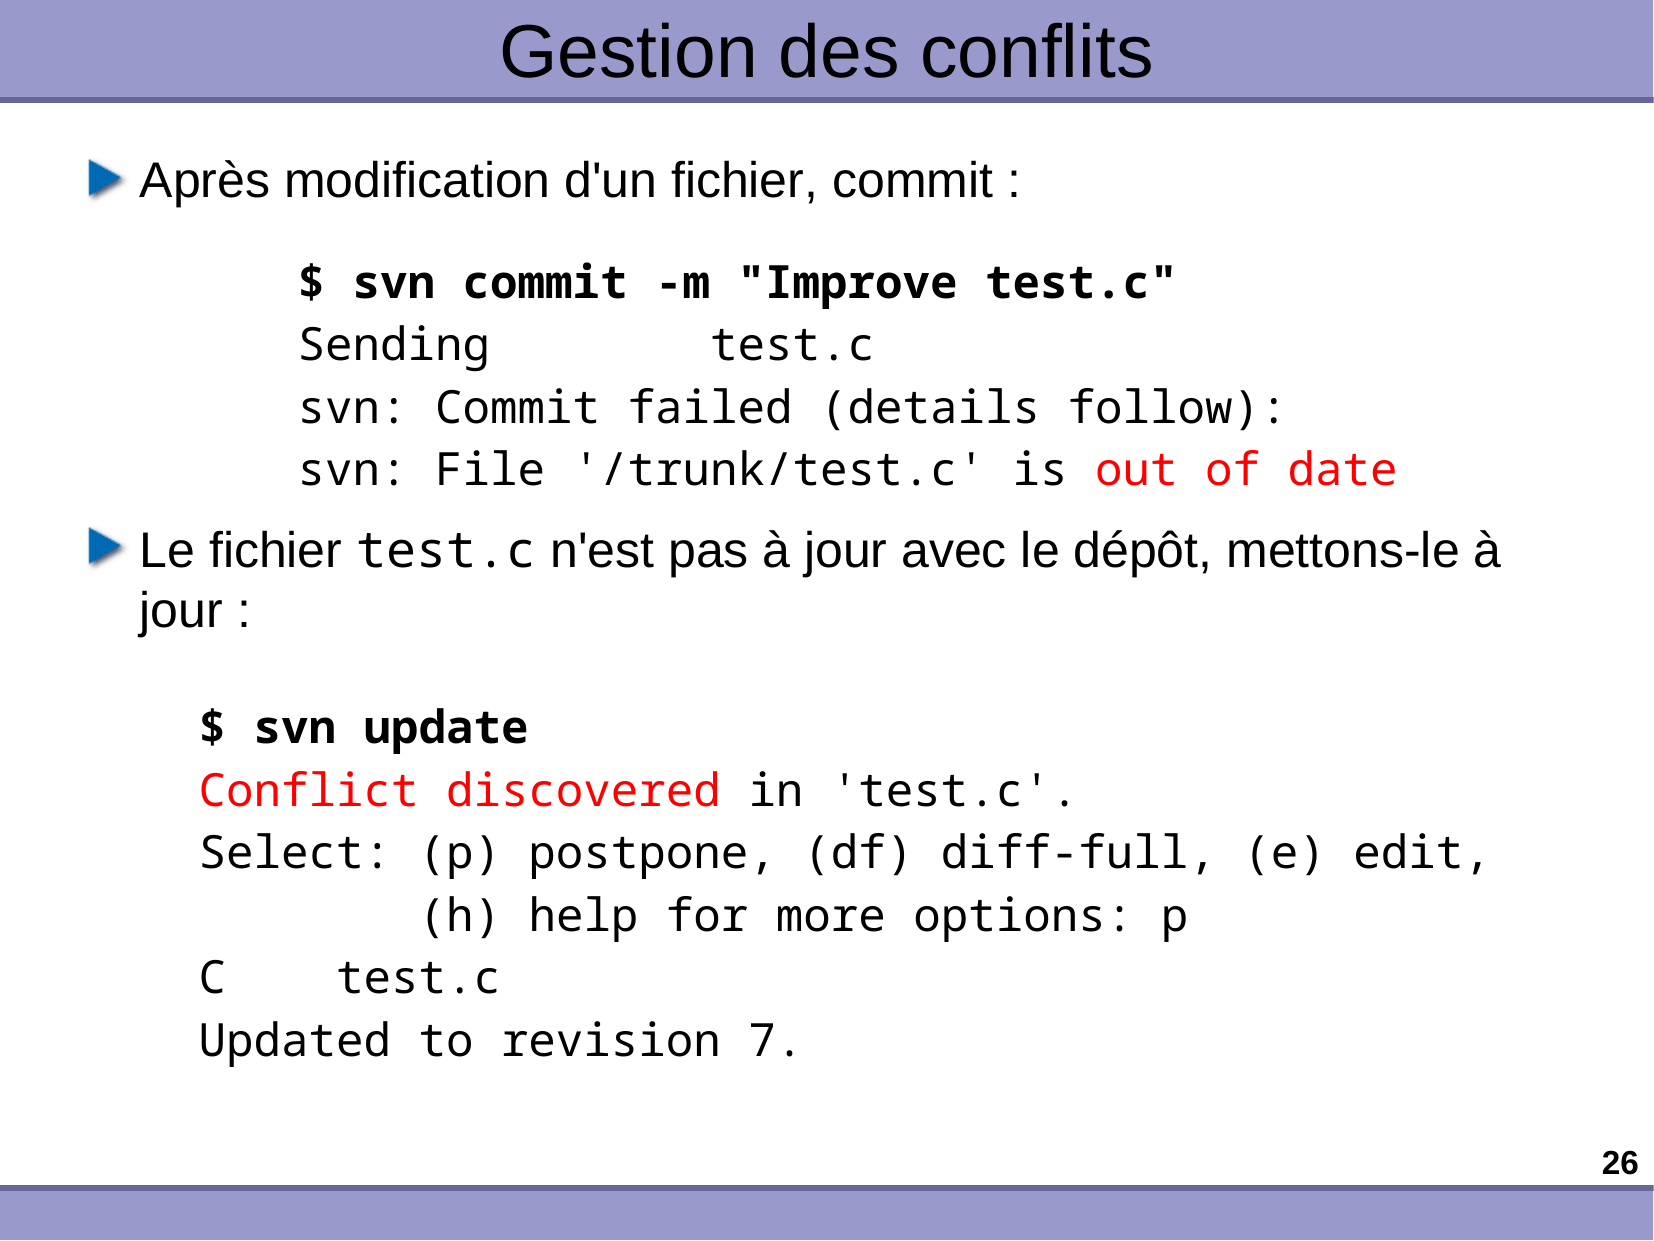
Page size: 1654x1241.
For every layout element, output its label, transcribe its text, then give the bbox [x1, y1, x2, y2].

text_box $ svn commit -m "Improve test.c" Sending test.c svn: Commit failed (details follow): svn: File '/trunk/test.c' is out of date [297, 249, 1549, 517]
text_box $ svn update Conflict discovered in 'test.c'. Select: (p) postpone, (df) diff-full, (e) edit, (h) help for more options: p C test.c Updated to revision 7. [198, 694, 1519, 1016]
list Après modification d'un fichier, commit : Le fichier test.c n'est pas à jour avec le dépôt, mettons-le à jour : [68, 152, 1592, 1118]
title Gestion des conflits [0, 4, 1654, 98]
